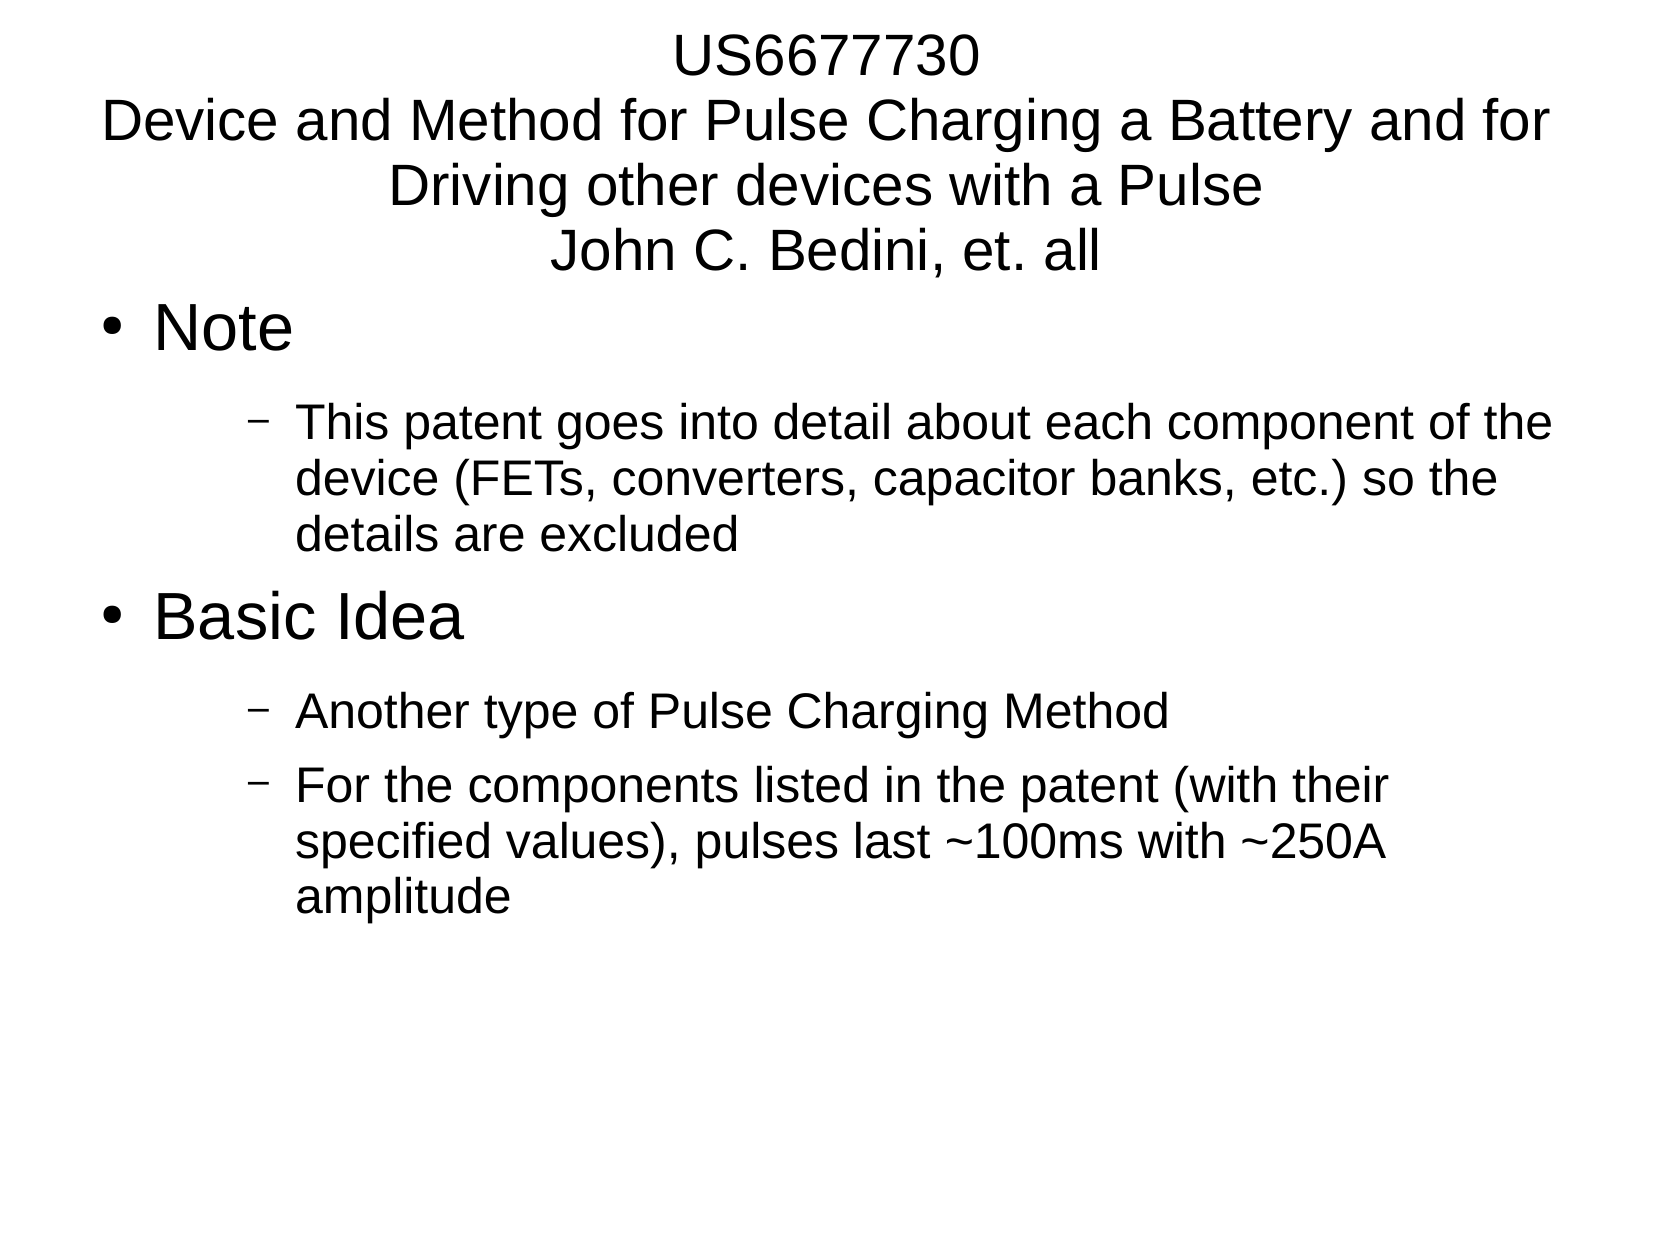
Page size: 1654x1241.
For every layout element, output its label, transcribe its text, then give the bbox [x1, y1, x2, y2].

list Note This patent goes into detail about each component of the device (FETs, converters, capacitor banks, etc.) so the details are excluded Basic Idea Another type of Pulse Charging Method For the components listed in the patent (with their specified values), pulses last ~100ms with ~250A amplitude [82, 290, 1571, 1109]
title US6677730 Device and Method for Pulse Charging a Battery and for Driving other devices with a Pulse John C. Bedini, et. all [82, 23, 1571, 283]
